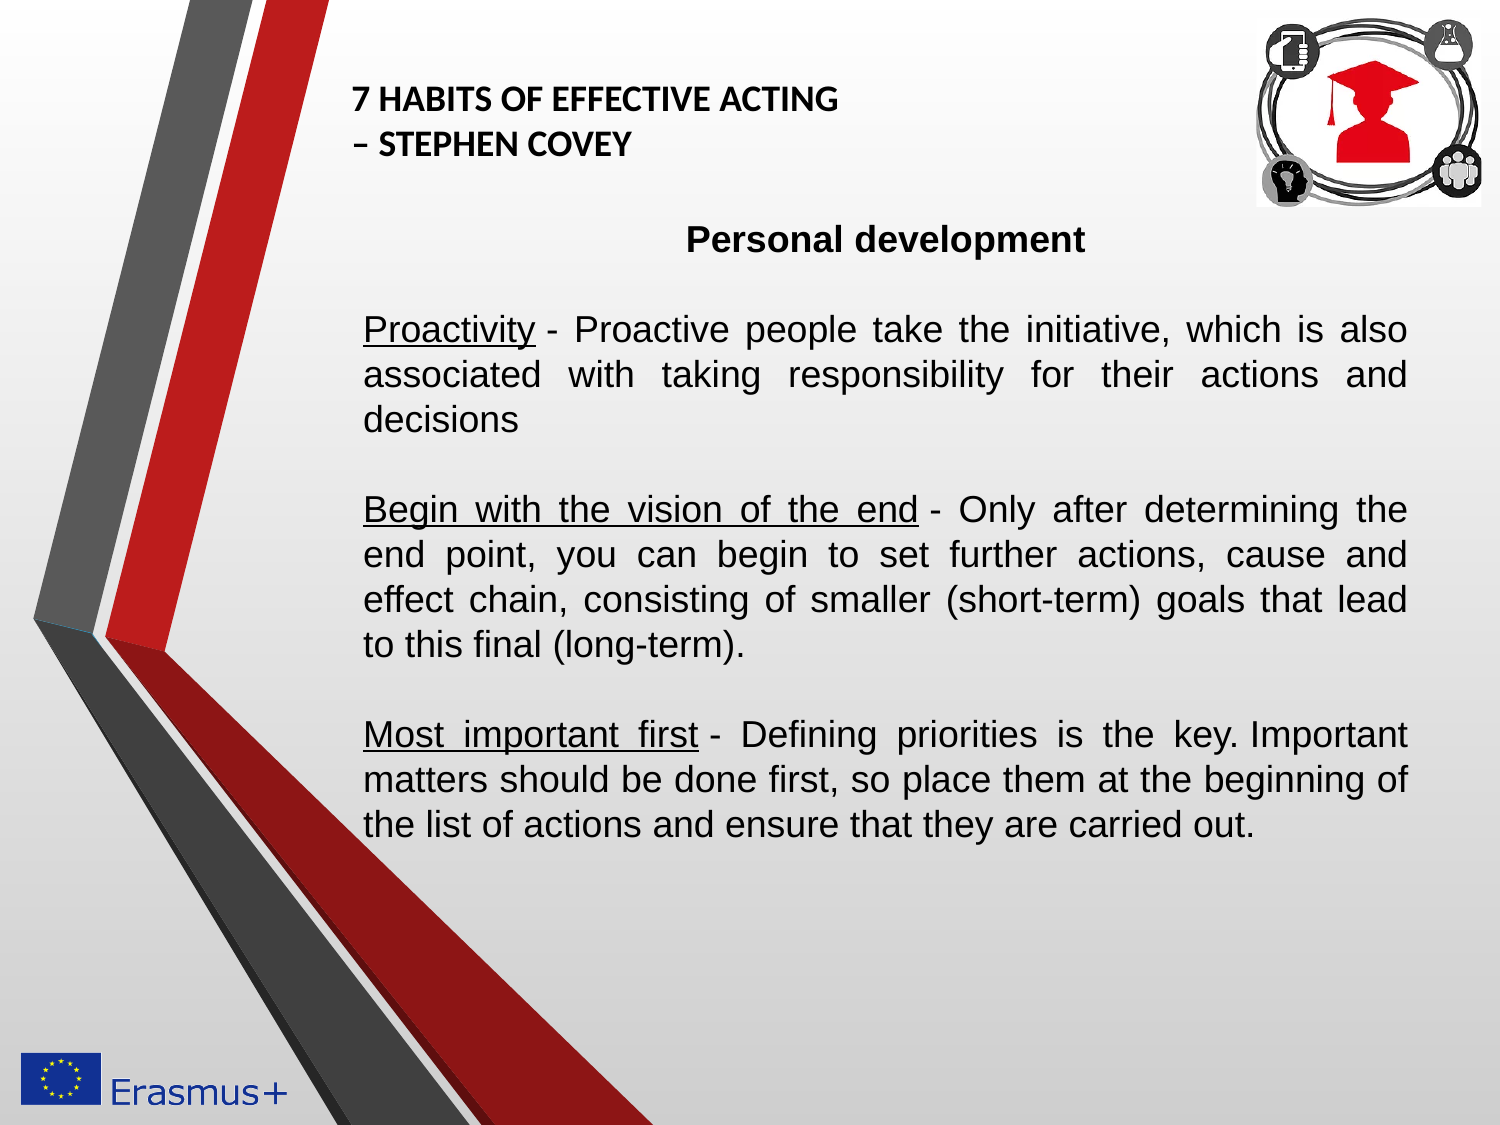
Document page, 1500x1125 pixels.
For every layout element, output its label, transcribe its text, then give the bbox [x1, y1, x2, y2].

chart [1257, 19, 1483, 209]
text_box 7 HABITS OF EFFECTIVE ACTING – STEPHEN COVEY [336, 66, 1235, 172]
picture [5, 1037, 302, 1120]
picture [1256, 18, 1482, 207]
text_box Personal development Proactivity - Proactive people take the initiative, which is also associated with taking responsibility for their actions and decisions Begin with the vision of the end - Only after determining the end point, you can begin to set further actions, cause and effect chain, consisting of smaller (short-term) goals that lead to this final (long-term). Most important first - Defining priorities is the key. Important matters should be done first, so place them at the beginning of the list of actions and ensure that they are carried out. [348, 208, 1424, 898]
